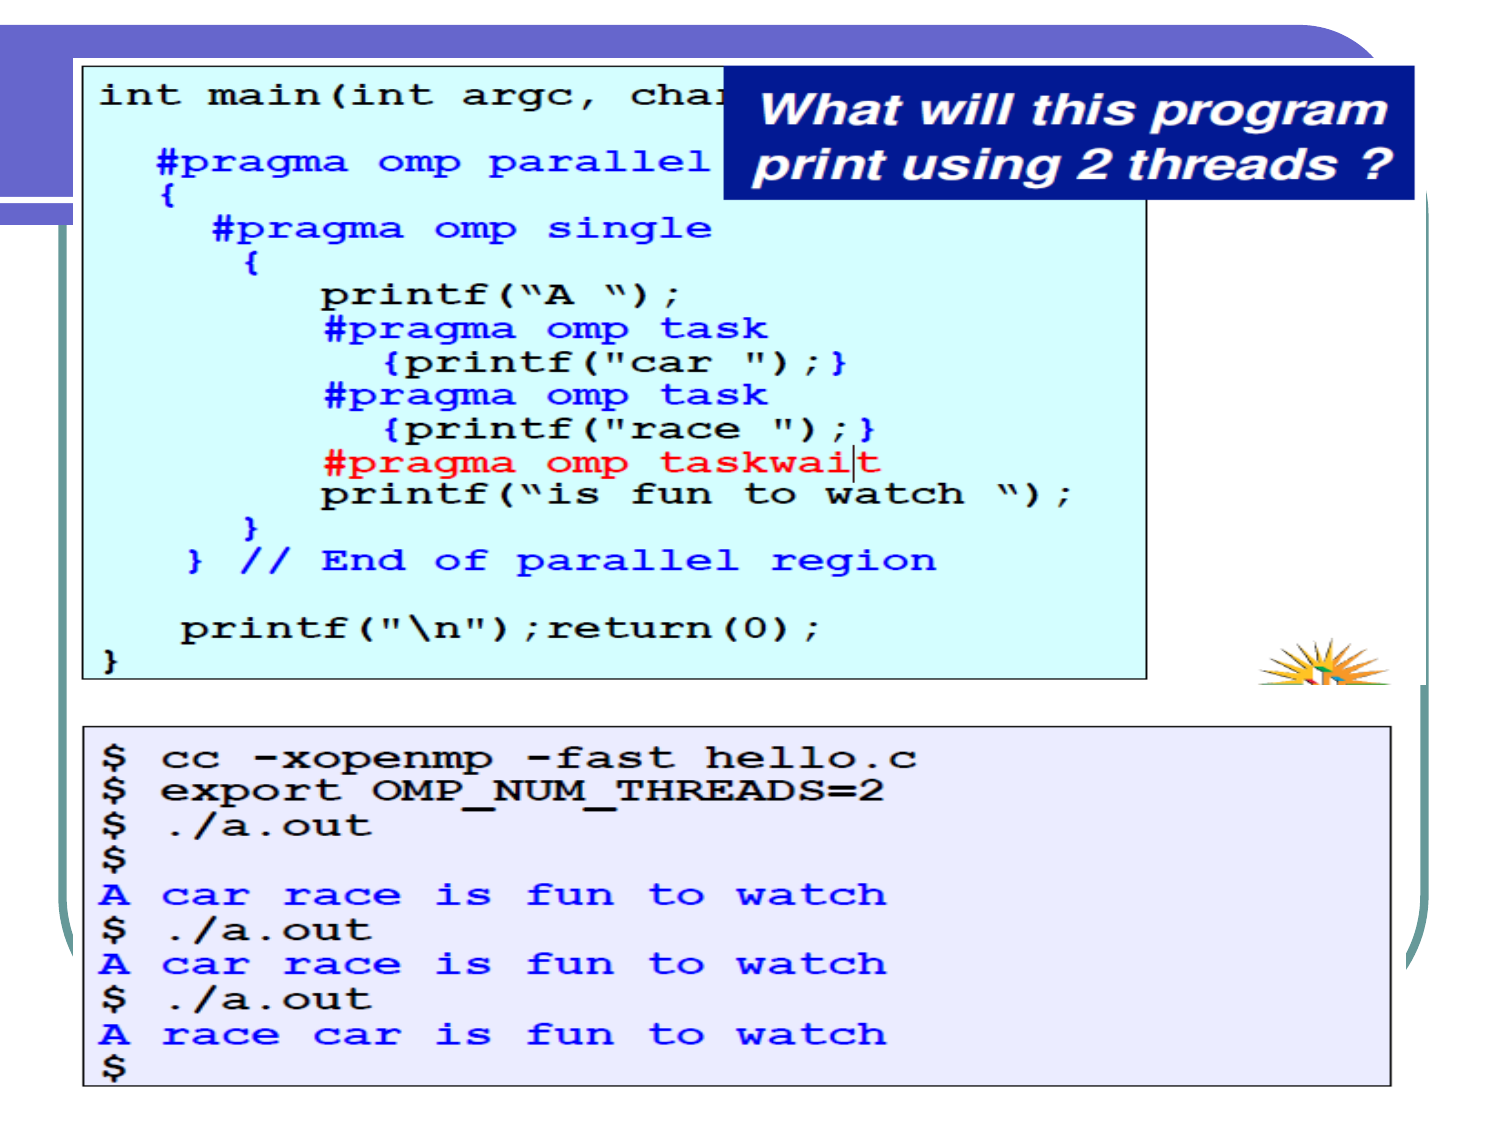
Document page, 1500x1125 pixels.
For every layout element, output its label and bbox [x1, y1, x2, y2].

picture [73, 58, 1426, 686]
picture [73, 718, 1406, 1099]
